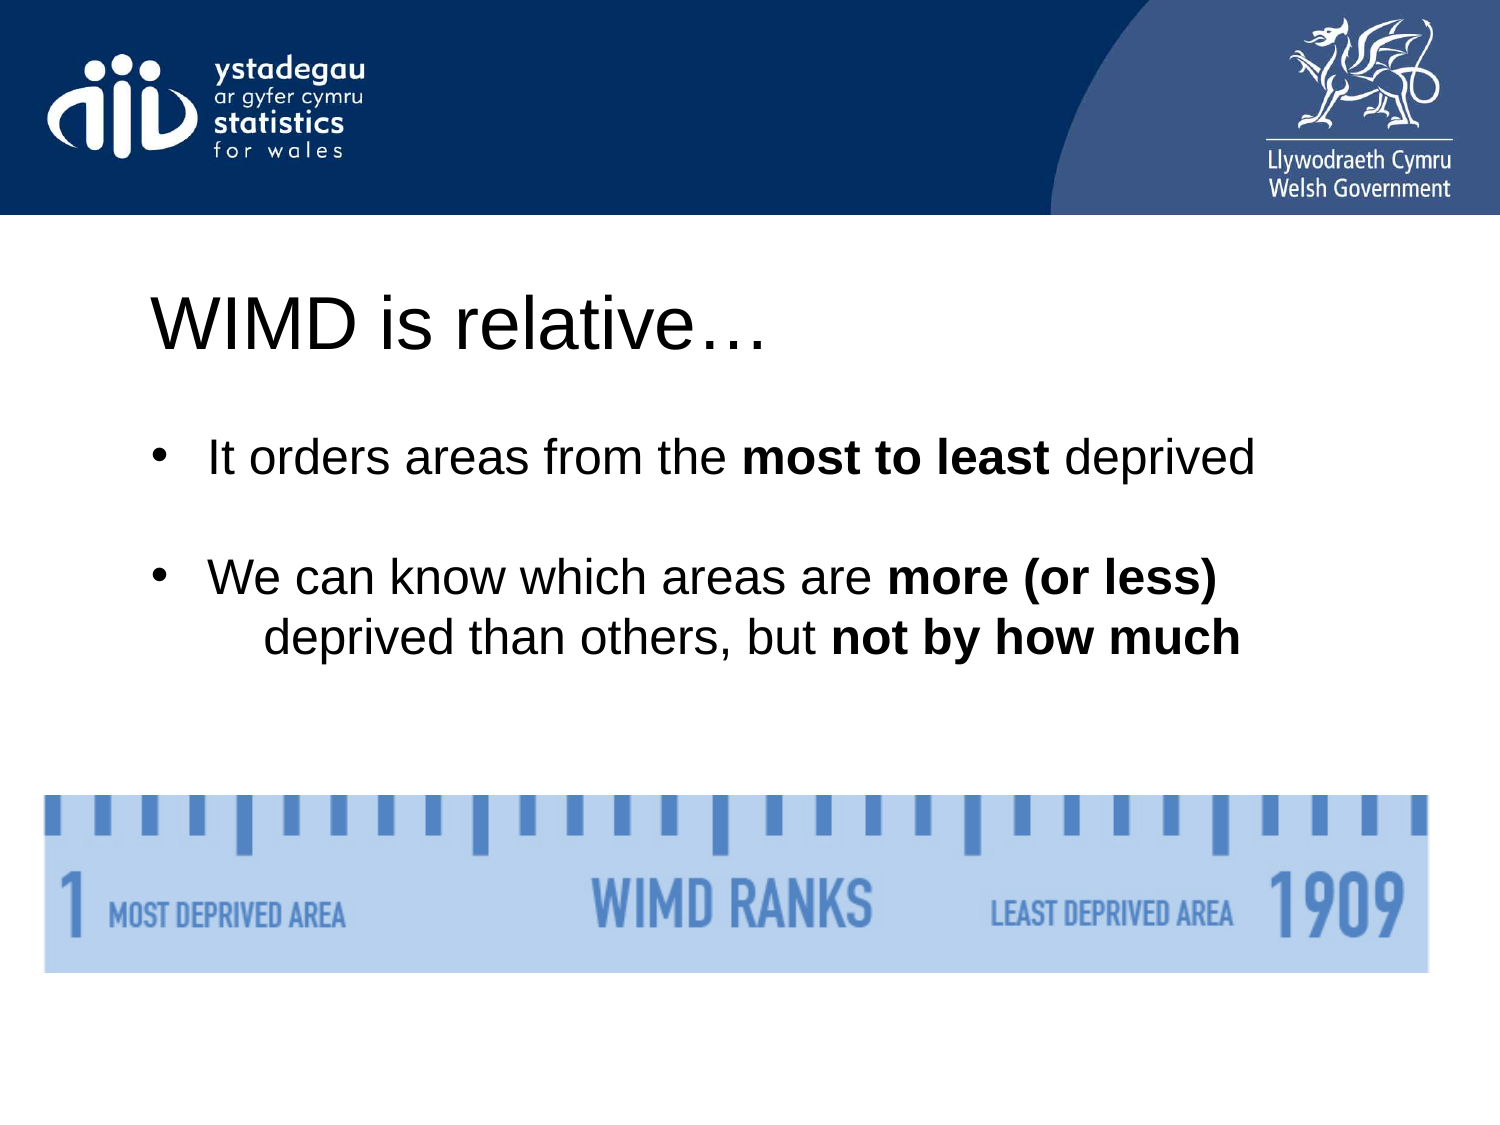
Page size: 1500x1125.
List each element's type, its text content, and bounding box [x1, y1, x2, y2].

text_box WIMD is relative… It orders areas from the most to least deprived We can know which areas are more (or less) deprived than others, but not by how much [136, 267, 1352, 792]
picture [42, 795, 1430, 973]
picture [0, 0, 1500, 215]
